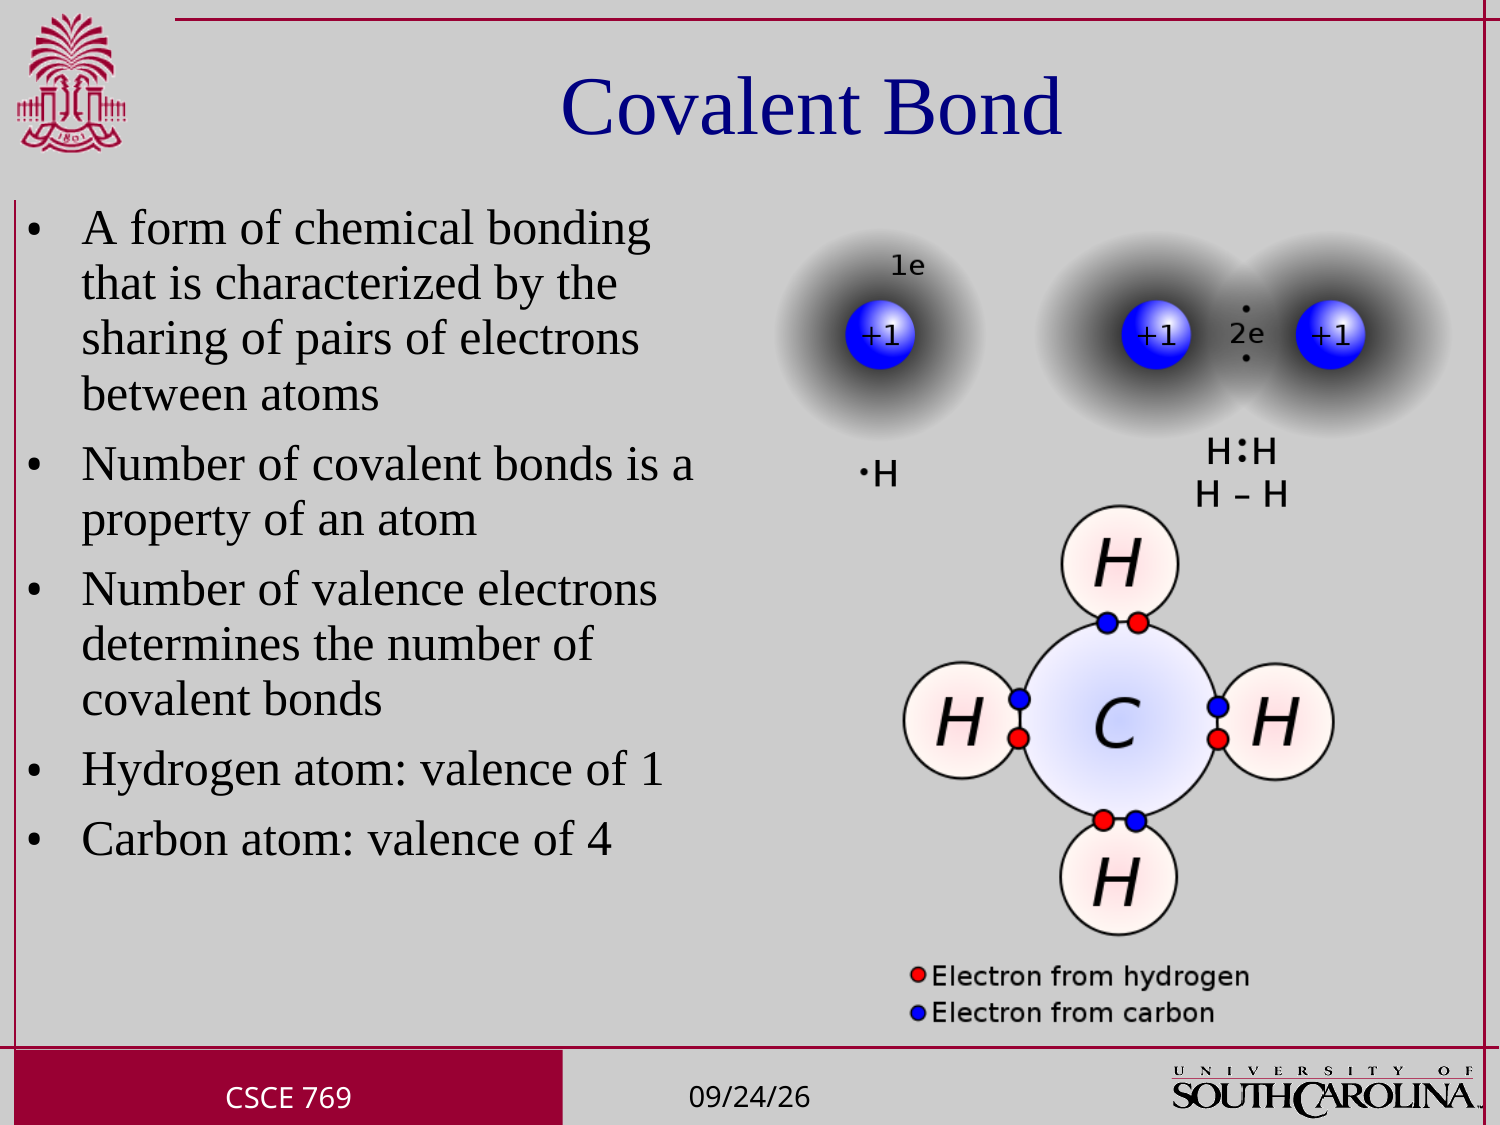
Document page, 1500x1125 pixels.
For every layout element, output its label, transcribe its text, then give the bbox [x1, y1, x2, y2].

picture [12, 12, 131, 155]
picture [754, 217, 1463, 1037]
list A form of chemical bonding that is characterized by the sharing of pairs of electrons between atoms Number of covalent bonds is a property of an atom Number of valence electrons determines the number of covalent bonds Hydrogen atom: valence of 1 Carbon atom: valence of 4 [24, 200, 733, 1013]
picture [1162, 1049, 1483, 1125]
title Covalent Bond [174, 24, 1450, 188]
